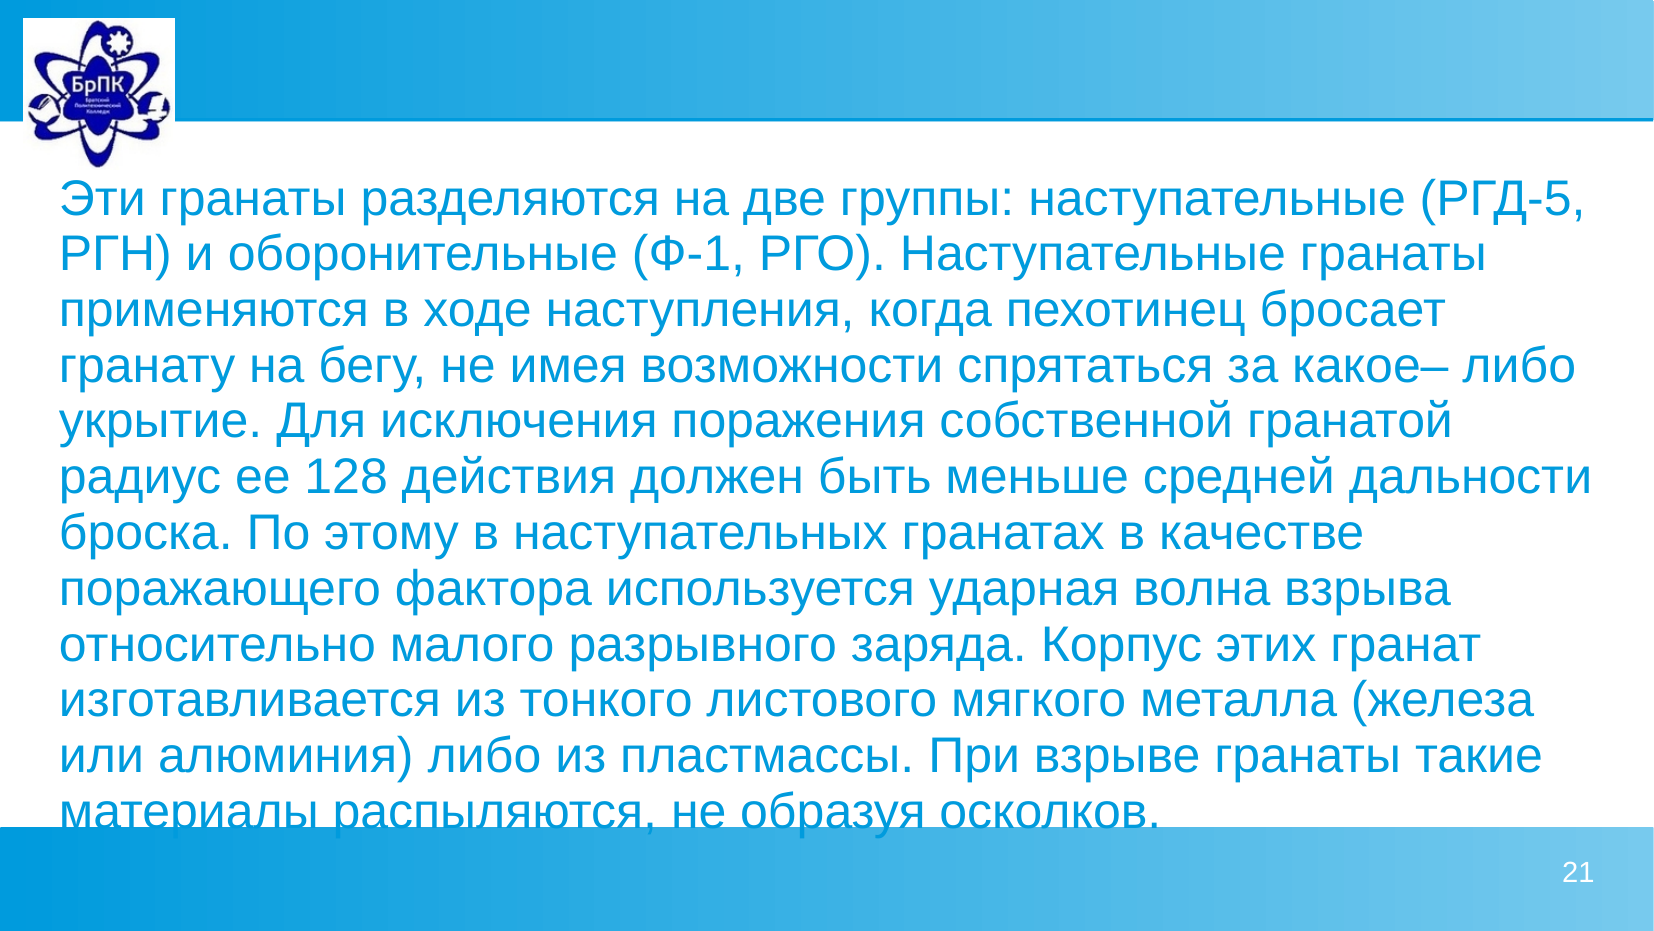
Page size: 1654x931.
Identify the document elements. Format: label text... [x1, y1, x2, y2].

picture [23, 19, 175, 170]
list Эти гранаты разделяются на две группы: наступательные (РГД-5, РГН) и оборонительные (Ф-1, РГО). Наступательные гранаты применяются в ходе наступления, когда пехотинец бросает гранату на бегу, не имея возможности спрятаться за какое– либо укрытие. Для исключения поражения собственной гранатой радиус ее 128 действия должен быть меньше средней дальности броска. По этому в наступательных гранатах в качестве поражающего фактора используется ударная волна взрыва относительно малого разрывного заряда. Корпус этих гранат изготавливается из тонкого листового мягкого металла (железа или алюминия) либо из пластмассы. При взрыве гранаты такие материалы распыляются, не образуя осколков. [59, 169, 1595, 761]
